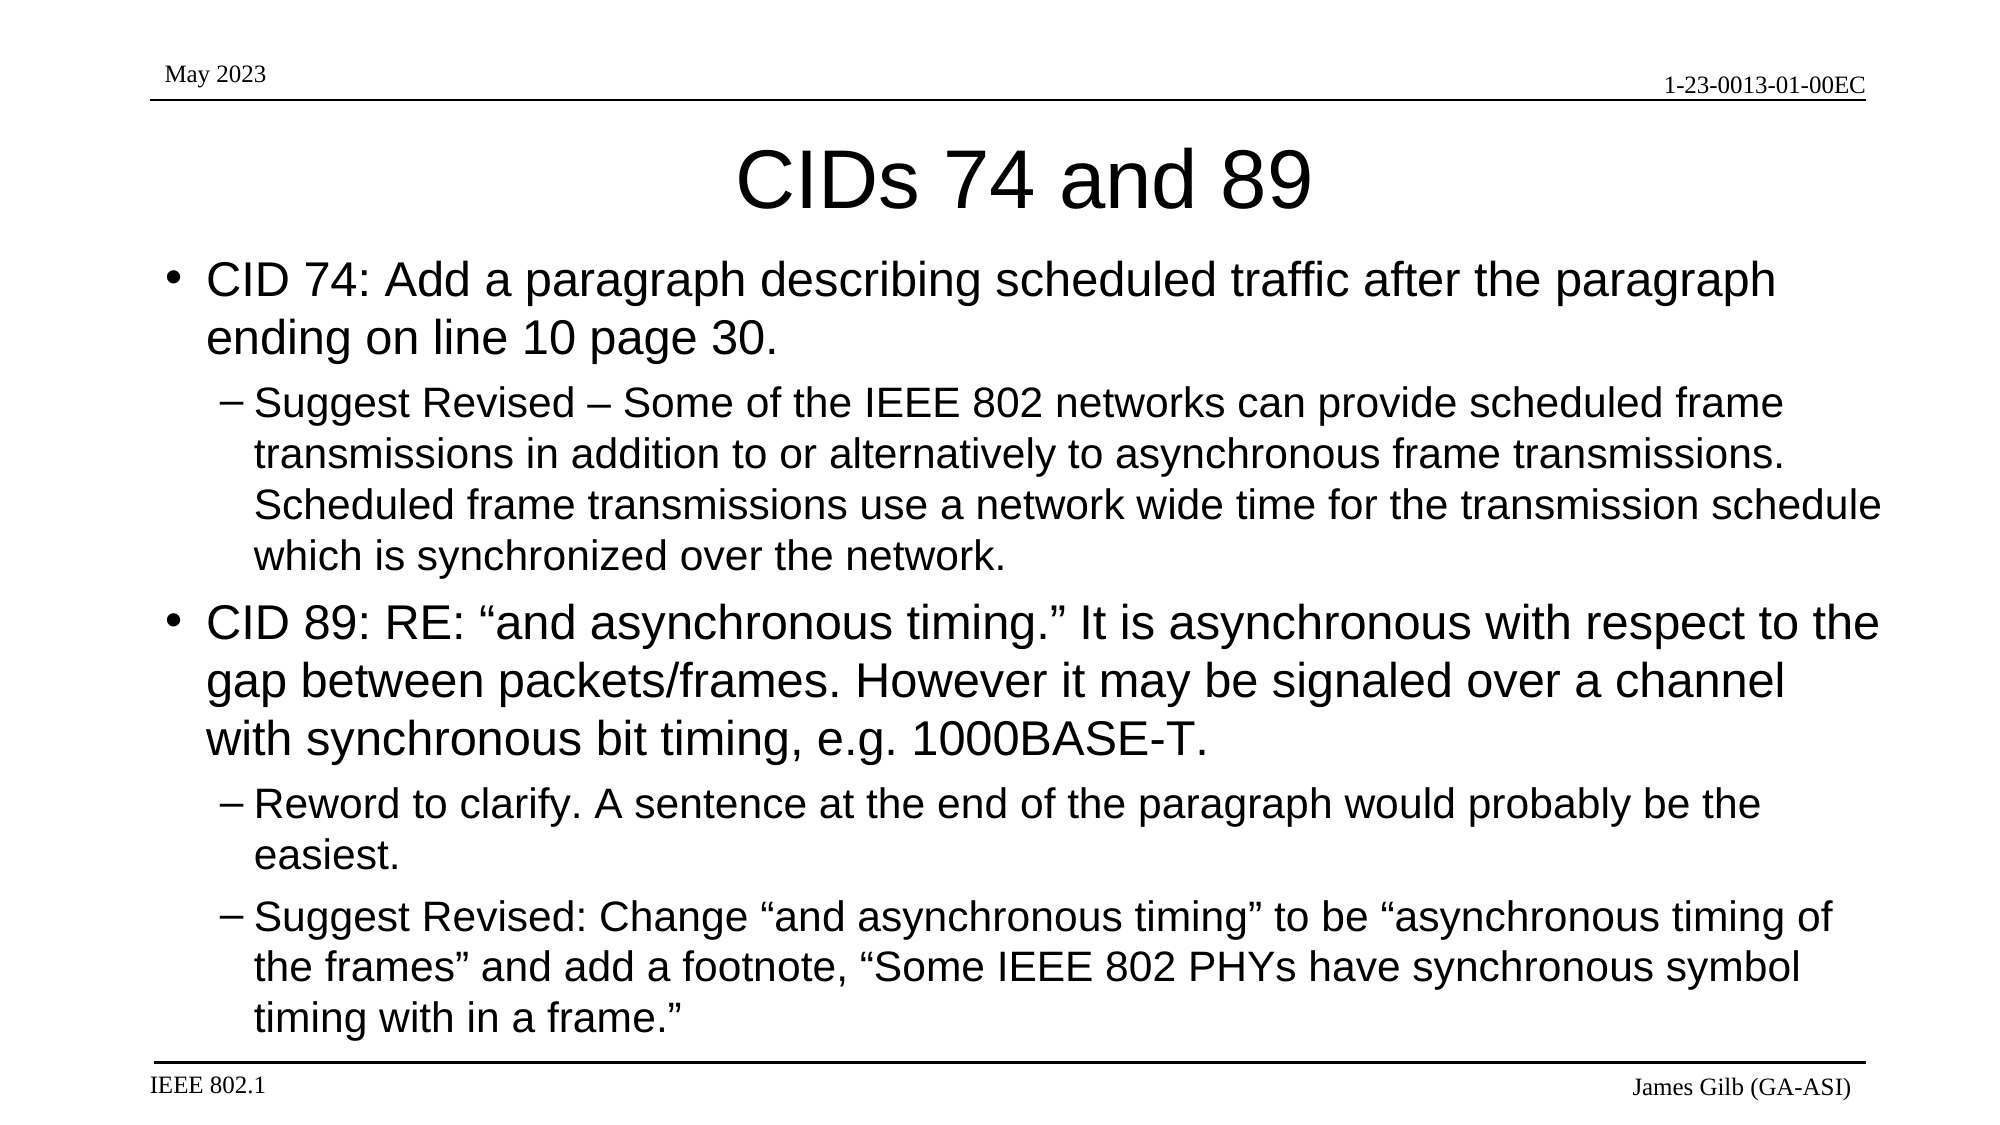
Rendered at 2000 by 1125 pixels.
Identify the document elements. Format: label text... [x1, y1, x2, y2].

title CIDs 74 and 89 [149, 112, 1900, 238]
list CID 74: Add a paragraph describing scheduled traffic after the paragraph ending on line 10 page 30. Suggest Revised – Some of the IEEE 802 networks can provide scheduled frame transmissions in addition to or alternatively to asynchronous frame transmissions. Scheduled frame transmissions use a network wide time for the transmission schedule which is synchronized over the network. CID 89: RE: “and asynchronous timing.” It is asynchronous with respect to the gap between packets/frames. However it may be signaled over a channel with synchronous bit timing, e.g. 1000BASE-T. Reword to clarify. A sentence at the end of the paragraph would probably be the easiest. Suggest Revised: Change “and asynchronous timing” to be “asynchronous timing of the frames” and add a footnote, “Some IEEE 802 PHYs have synchronous symbol timing with in a frame.” [149, 239, 1900, 1051]
